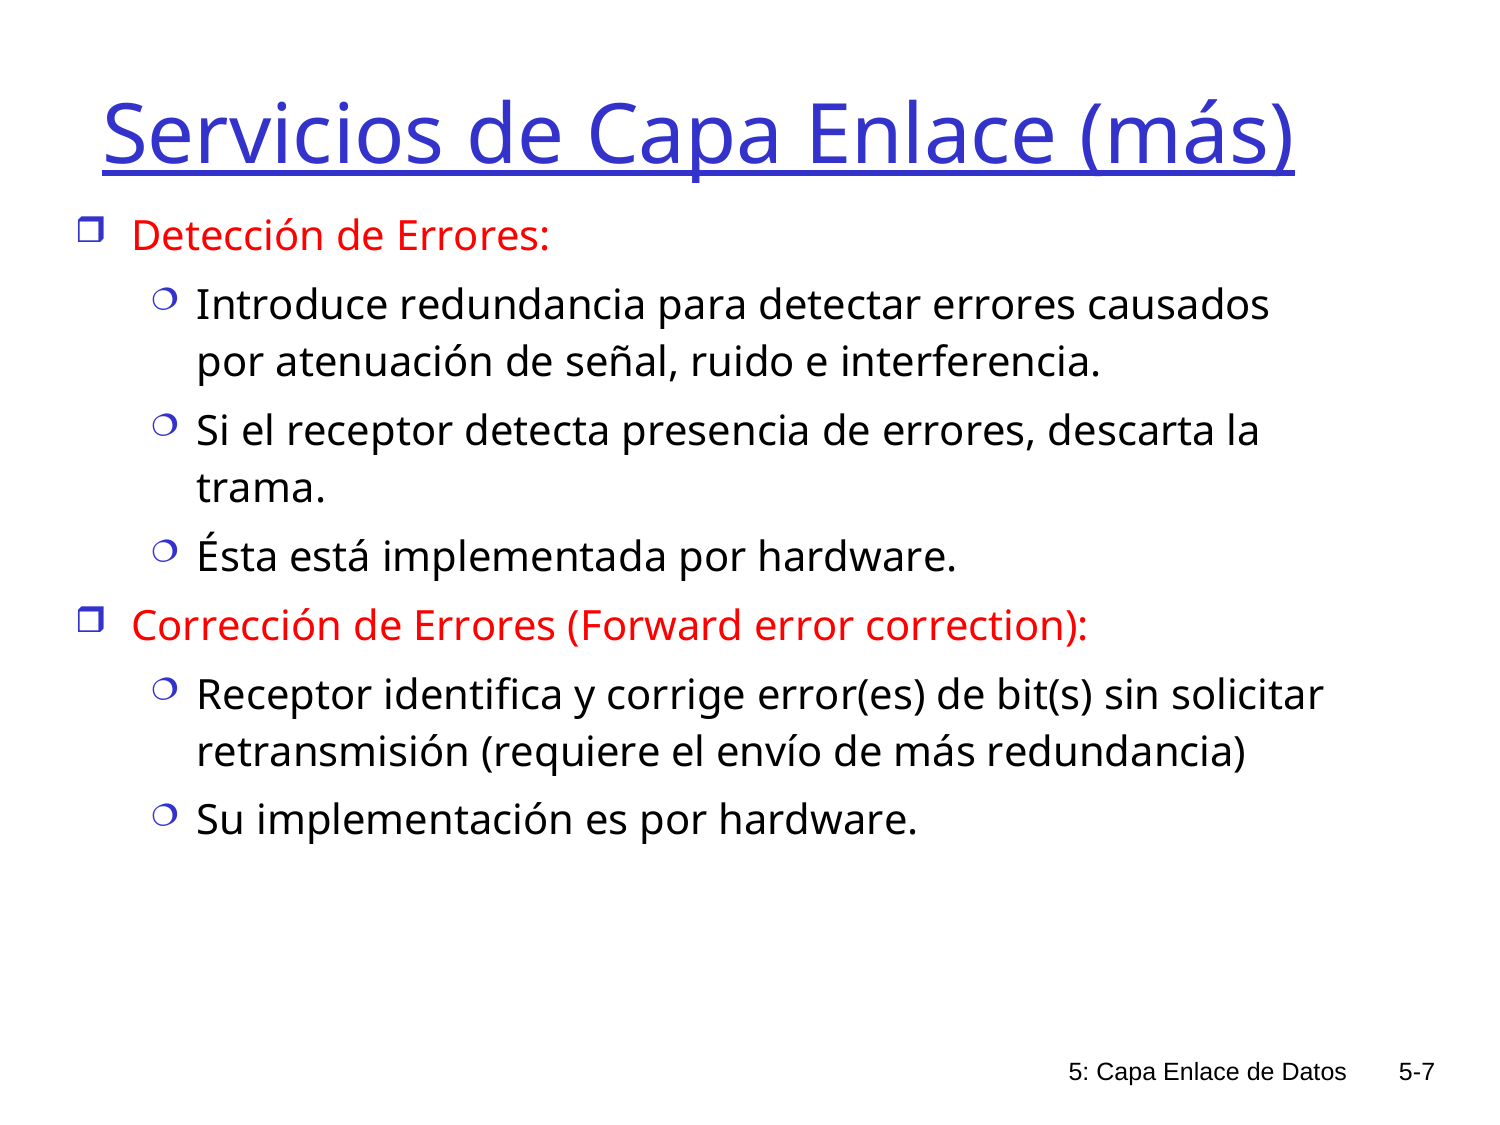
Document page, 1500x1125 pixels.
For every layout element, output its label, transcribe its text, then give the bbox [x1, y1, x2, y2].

list Detección de Errores: Introduce redundancia para detectar errores causados por atenuación de señal, ruido e interferencia. Si el receptor detecta presencia de errores, descarta la trama. Ésta está implementada por hardware. Corrección de Errores (Forward error correction): Receptor identifica y corrige error(es) de bit(s) sin solicitar retransmisión (requiere el envío de más redundancia) Su implementación es por hardware. [75, 205, 1351, 969]
title Servicios de Capa Enlace (más) [87, 15, 1363, 247]
